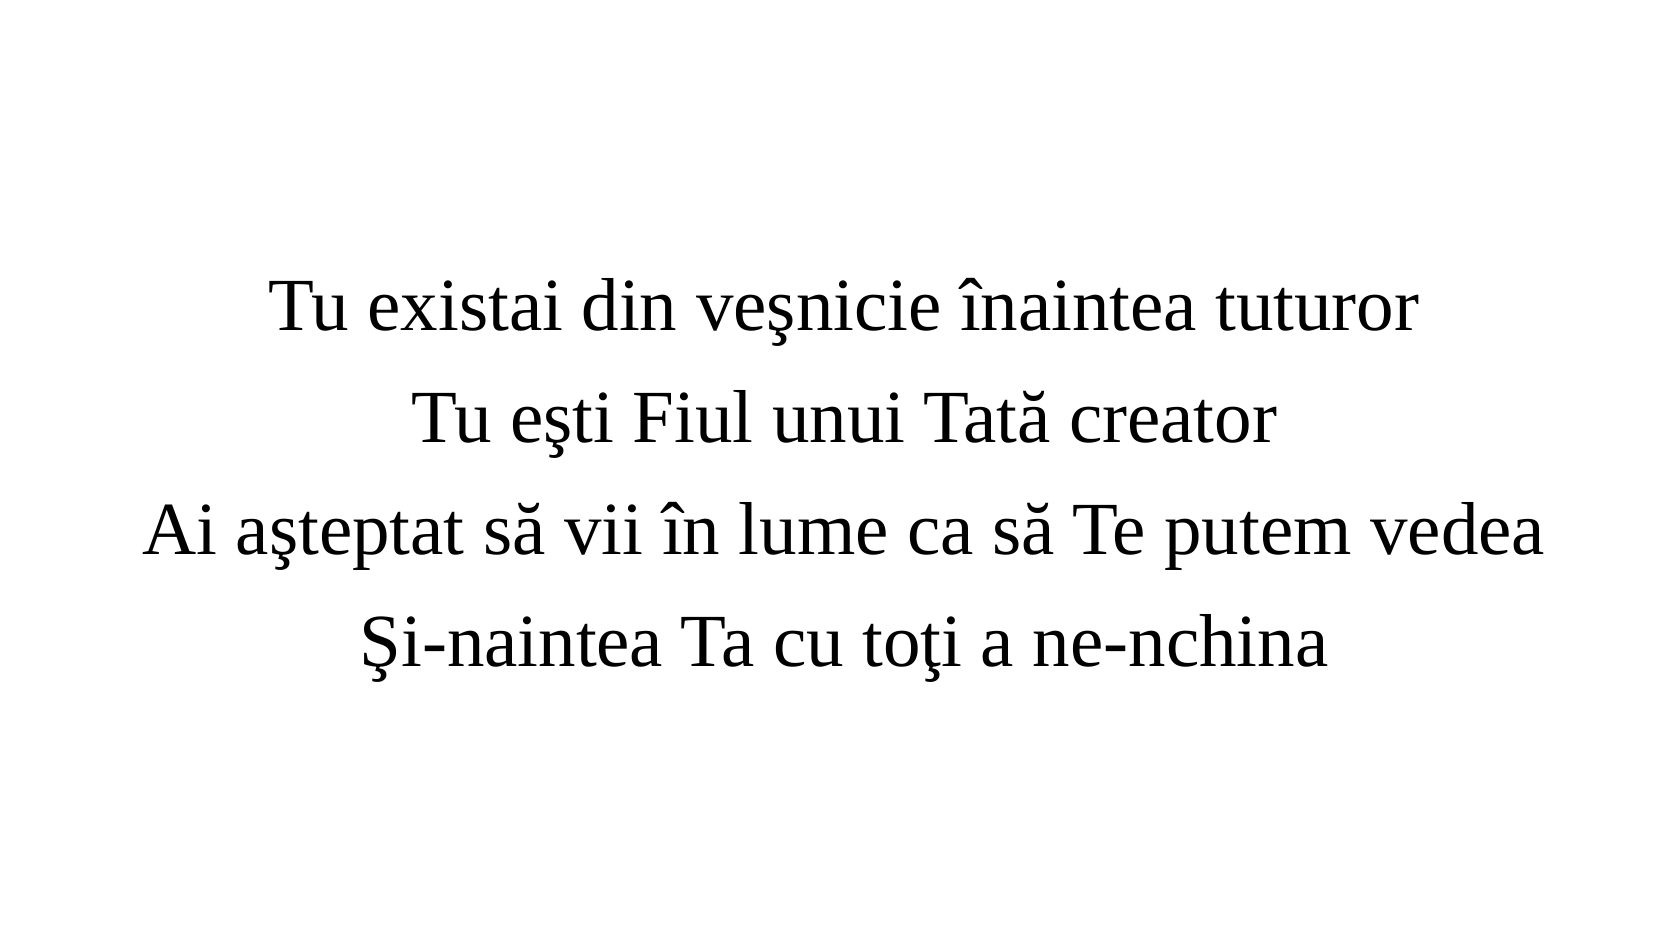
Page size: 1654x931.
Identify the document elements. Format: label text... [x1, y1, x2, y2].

subtitle Tu existai din veşnicie înaintea tuturor Tu eşti Fiul unui Tată creator Ai aşteptat să vii în lume ca să Te putem vedea Şi-naintea Ta cu toţi a ne-nchina [118, 252, 1571, 686]
